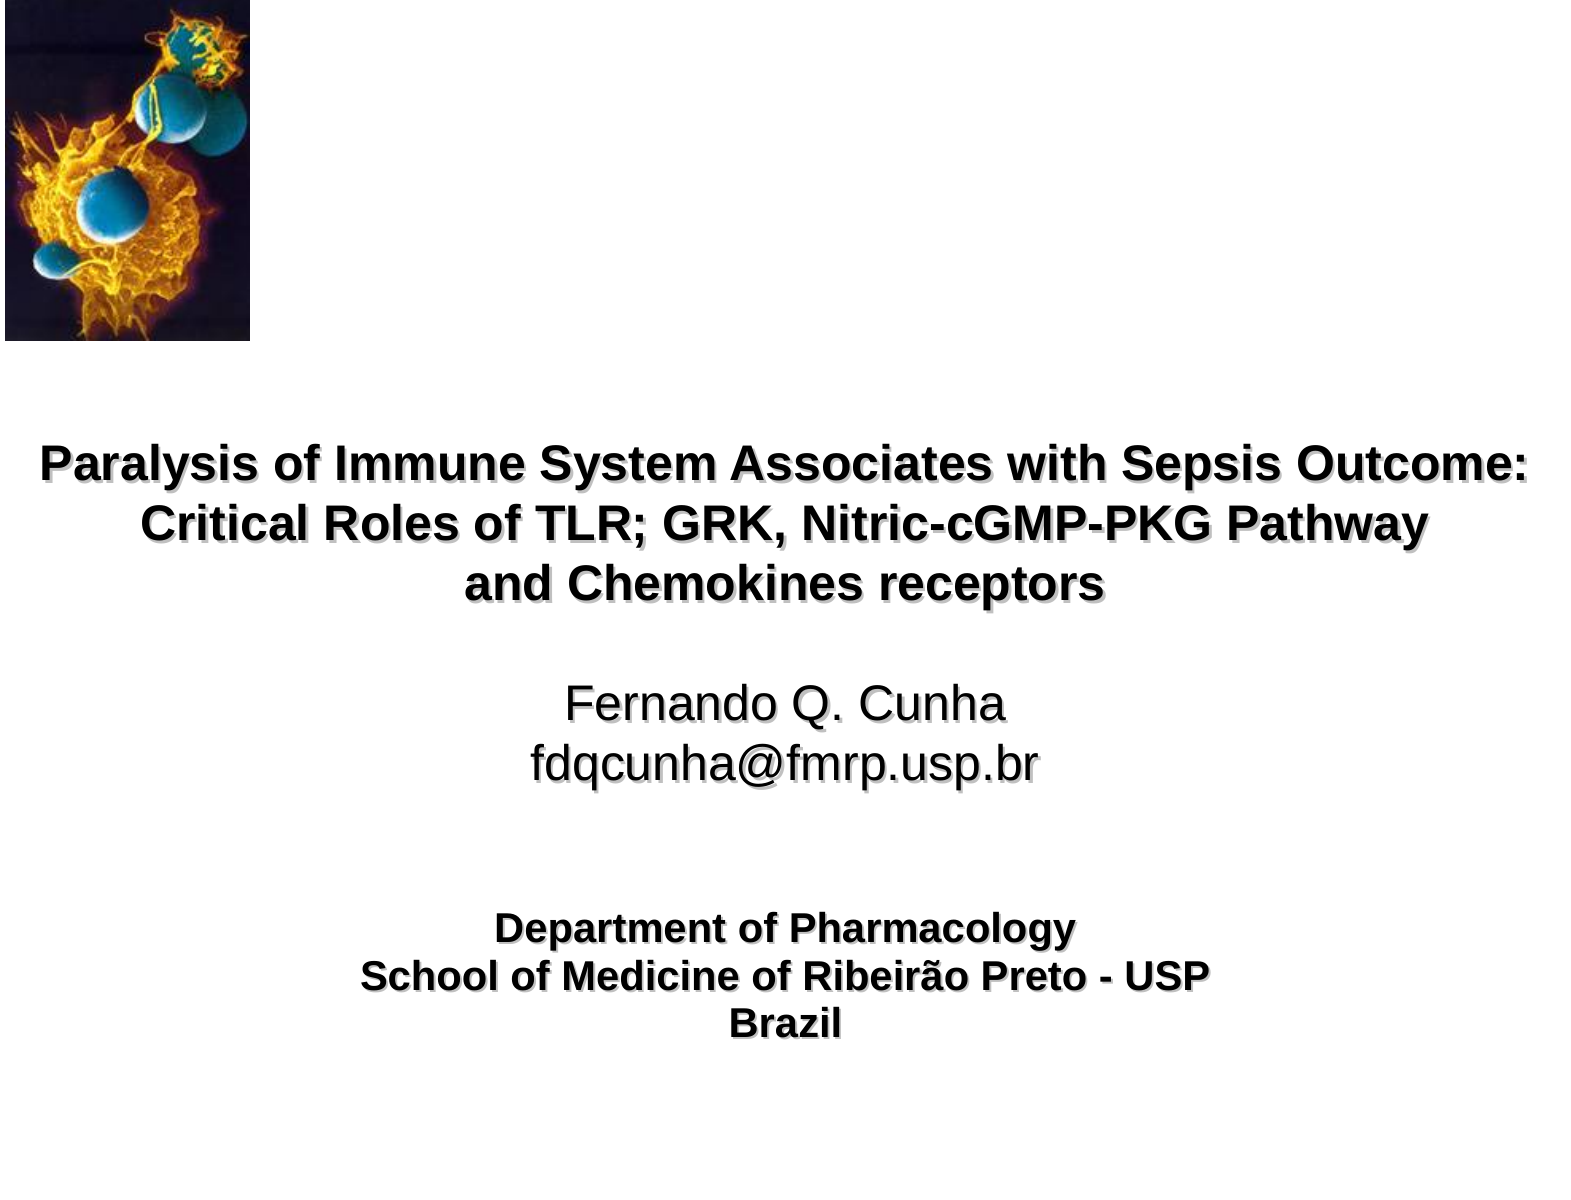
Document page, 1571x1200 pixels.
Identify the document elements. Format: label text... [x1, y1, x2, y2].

picture [5, 0, 250, 341]
text_box Paralysis of Immune System Associates with Sepsis Outcome: Critical Roles of TLR; GRK, Nitric-cGMP-PKG Pathway and Chemokines receptors Fernando Q. Cunha fdqcunha@fmrp.usp.br Department of Pharmacology School of Medicine of Ribeirão Preto - USP Brazil [0, 340, 1571, 1103]
